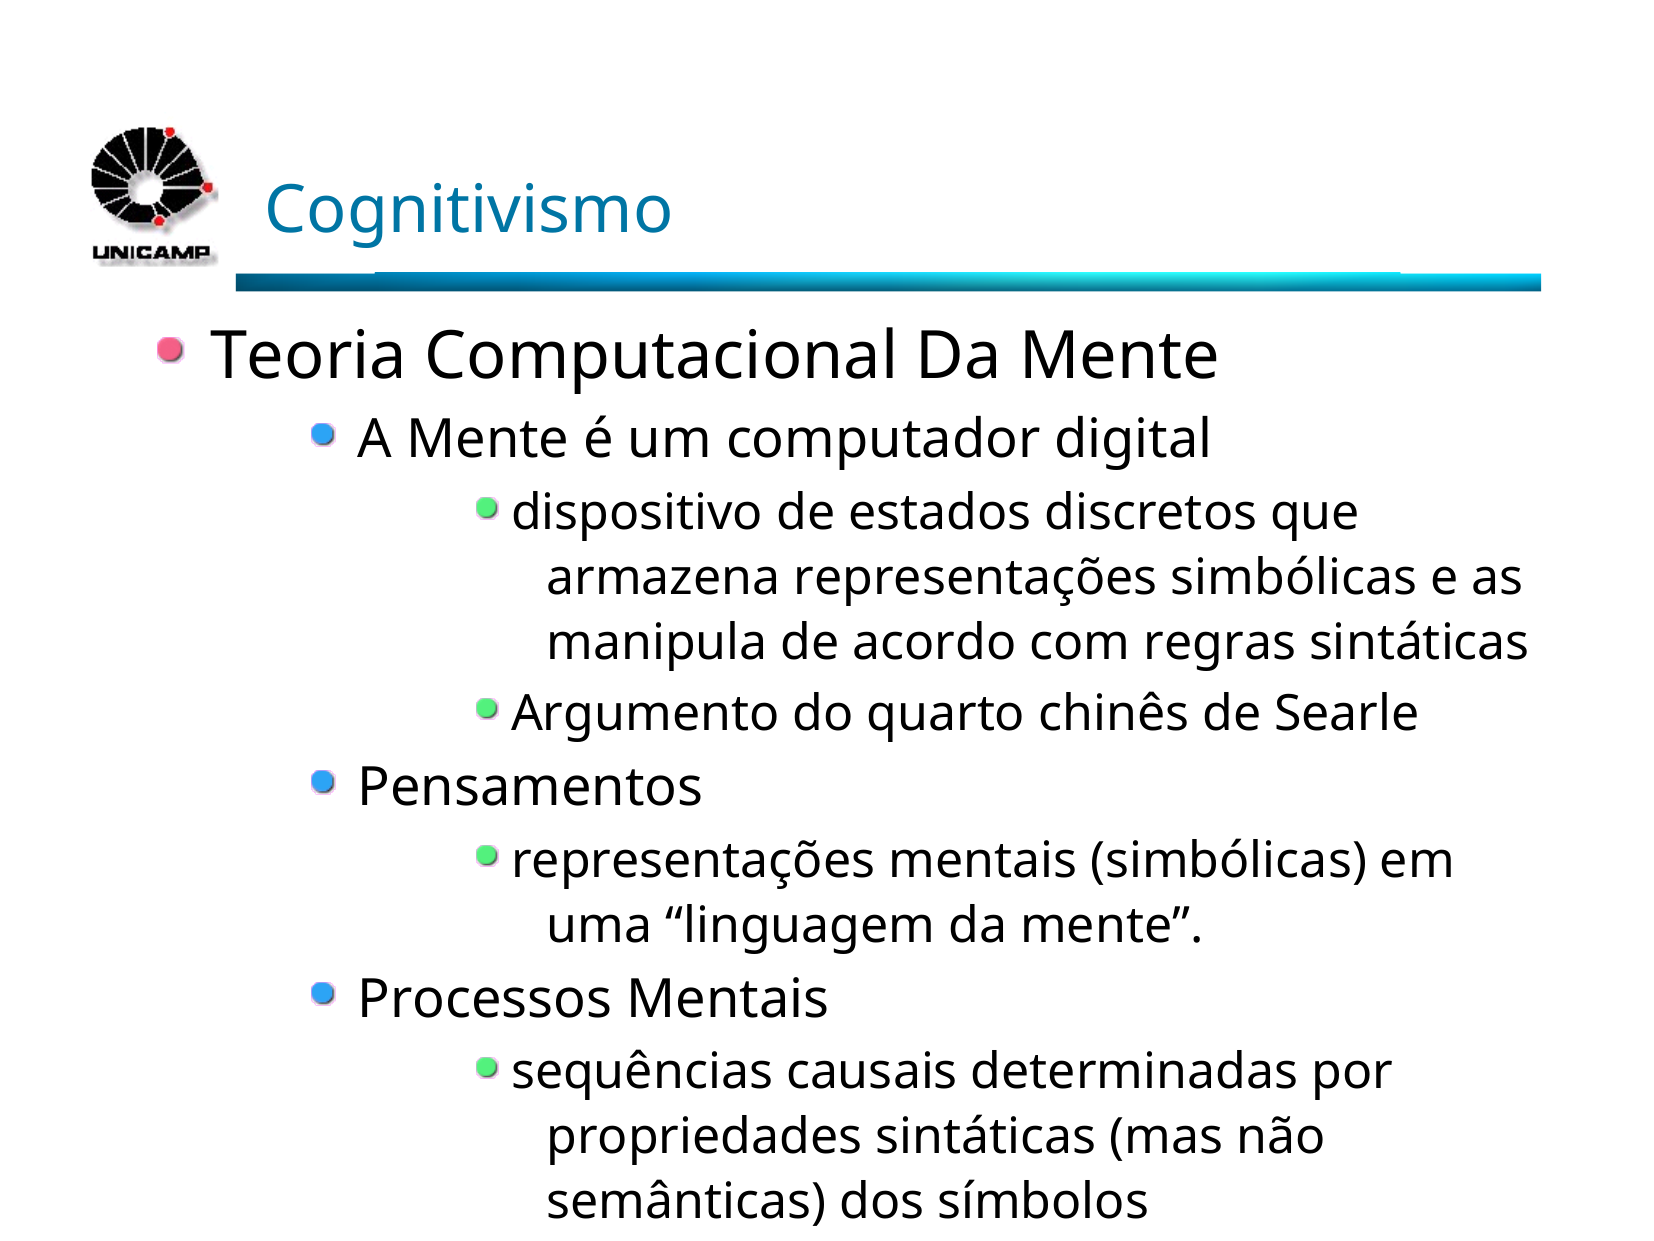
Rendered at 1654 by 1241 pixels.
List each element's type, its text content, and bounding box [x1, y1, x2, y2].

title Cognitivismo [264, 42, 1534, 250]
picture [125, 272, 1654, 295]
list Teoria Computacional Da Mente A Mente é um computador digital dispositivo de estados discretos que armazena representações simbólicas e as manipula de acordo com regras sintáticas Argumento do quarto chinês de Searle Pensamentos representações mentais (simbólicas) em uma “linguagem da mente”. Processos Mentais sequências causais determinadas por propriedades sintáticas (mas não semânticas) dos símbolos Teoria predominante nas décadas de 70 e 80 [121, 309, 1534, 1182]
